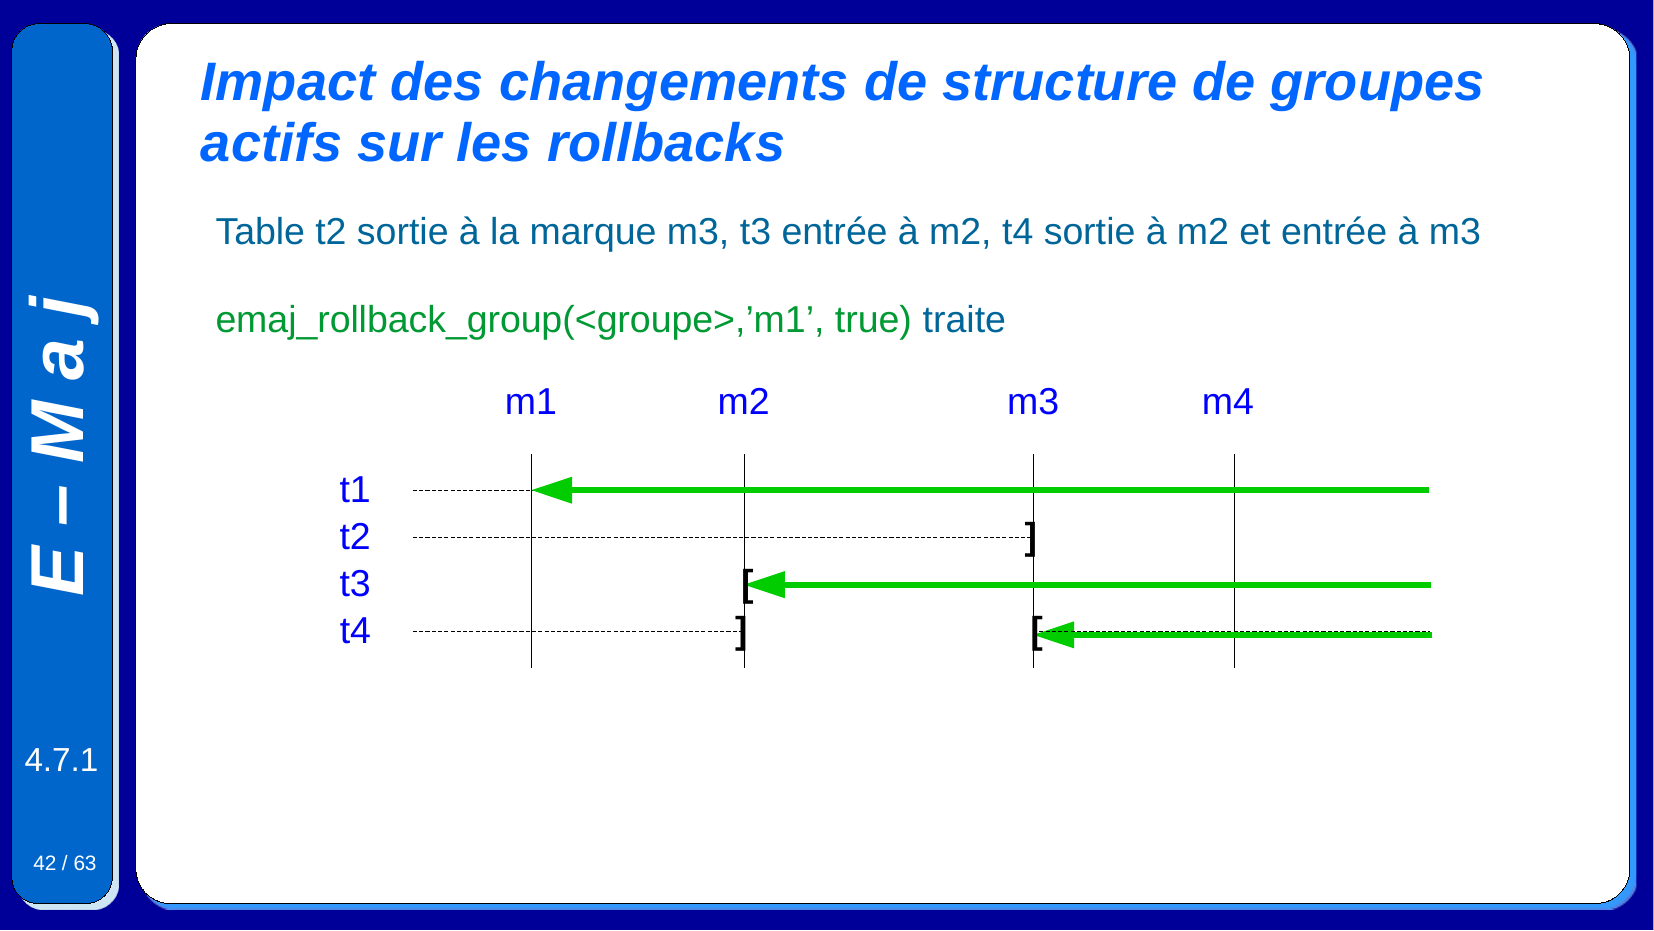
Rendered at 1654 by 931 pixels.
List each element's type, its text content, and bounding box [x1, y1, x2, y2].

text_box t1 [324, 460, 386, 507]
text_box emaj_rollback_group(<groupe>,’m1’, true) traite [200, 291, 1094, 349]
text_box ] [1009, 507, 1053, 565]
text_box m1 [490, 373, 572, 430]
text_box t3 [324, 555, 386, 602]
text_box ] [720, 602, 763, 660]
text_box t2 [324, 507, 386, 555]
text_box m3 [992, 373, 1074, 430]
text_box Table t2 sortie à la marque m3, t3 entrée à m2, t4 sortie à m2 et entrée à m3 [200, 203, 1508, 260]
text_box [ [726, 555, 769, 612]
text_box [ [1015, 602, 1058, 660]
text_box m4 [1187, 373, 1269, 430]
text_box m2 [702, 373, 785, 430]
title Impact des changements de structure de groupes actifs sur les rollbacks [200, 34, 1575, 191]
text_box t4 [324, 602, 386, 660]
